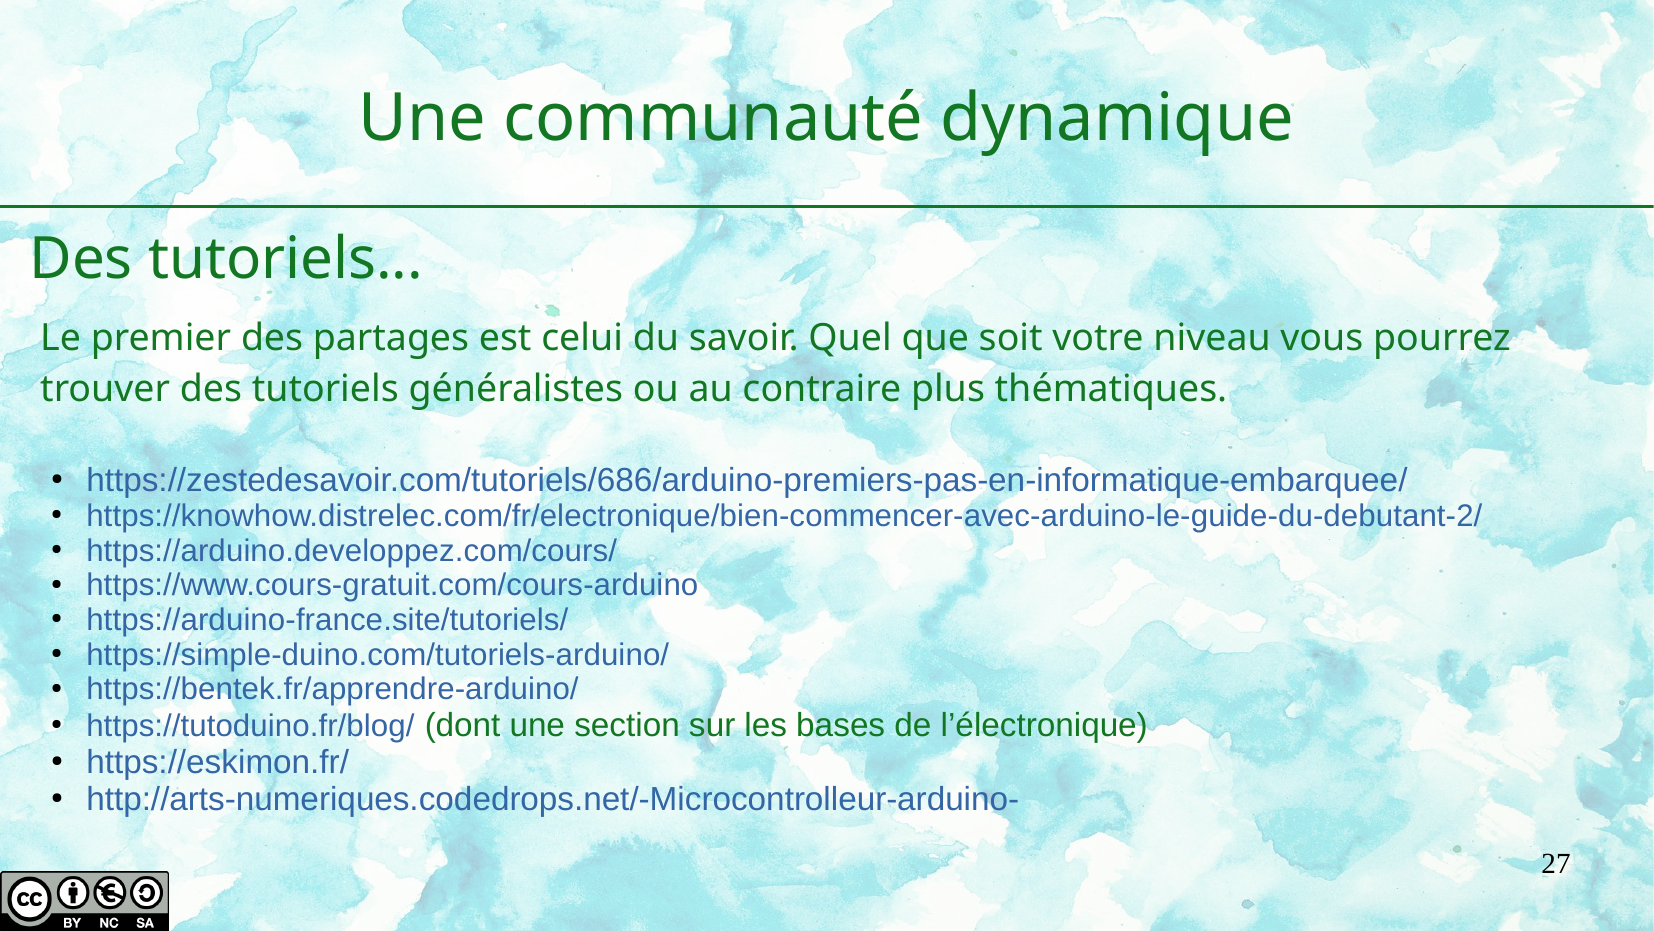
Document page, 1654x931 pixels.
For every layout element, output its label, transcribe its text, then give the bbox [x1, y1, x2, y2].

picture [0, 871, 169, 931]
text_box https://zestedesavoir.com/tutoriels/686/arduino-premiers-pas-en-informatique-embarquee/ https://knowhow.distrelec.com/fr/electronique/bien-commencer-avec-arduino-le-guide-du-debutant-2/ https://arduino.developpez.com/cours/ https://www.cours-gratuit.com/cours-arduino https://arduino-france.site/tutoriels/ https://simple-duino.com/tutoriels-arduino/ https://bentek.fr/apprendre-arduino/ https://tutoduino.fr/blog/ (dont une section sur les bases de l’électronique) https://eskimon.fr/ http://arts-numeriques.codedrops.net/-Microcontrolleur-arduino- [36, 453, 1602, 827]
list Des tutoriels... [29, 216, 1040, 303]
text_box Le premier des partages est celui du savoir. Quel que soit votre niveau vous pourrez trouver des tutoriels généralistes ou au contraire plus thématiques. [25, 303, 1595, 421]
title Une communauté dynamique [82, 37, 1571, 193]
